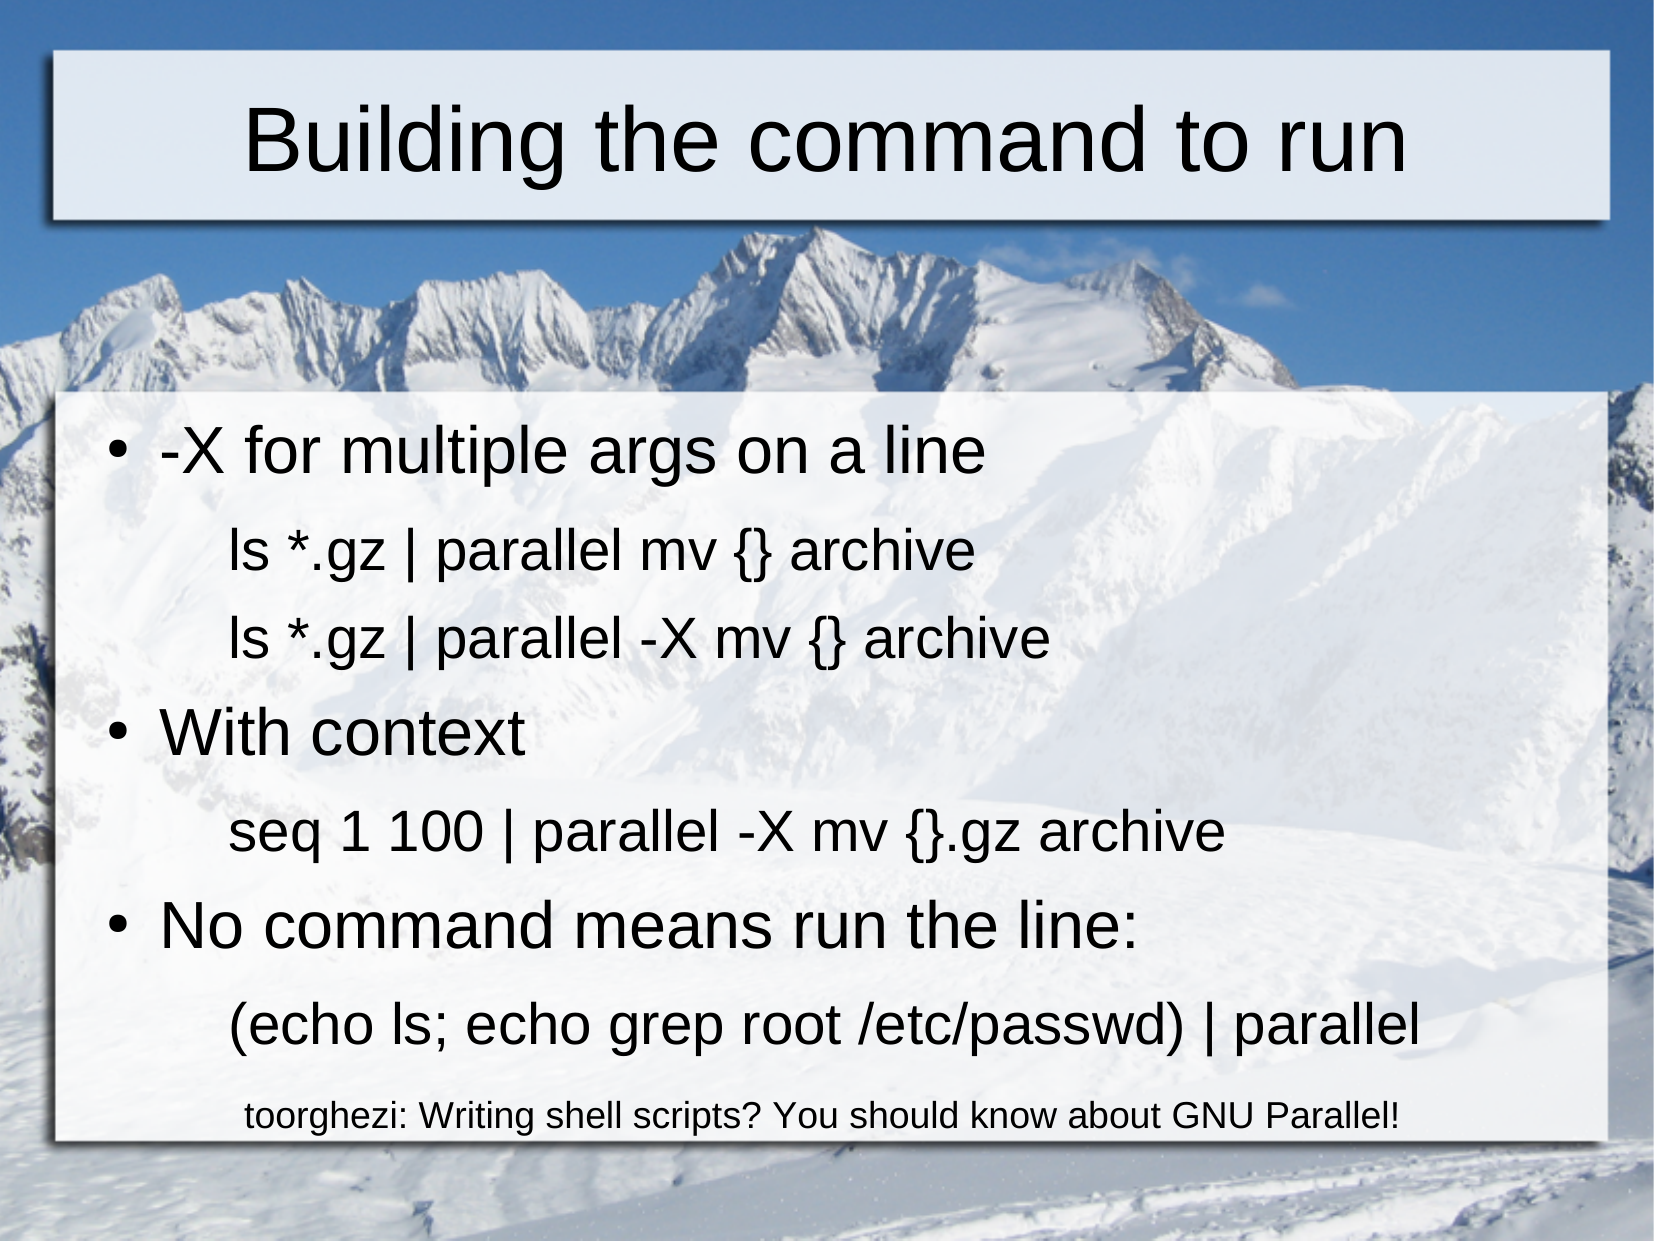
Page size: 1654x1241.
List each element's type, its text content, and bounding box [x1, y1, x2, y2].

title Building the command to run [59, 68, 1595, 212]
list -X for multiple args on a line ls *.gz | parallel mv {} archive ls *.gz | parallel -X mv {} archive With context seq 1 100 | parallel -X mv {}.gz archive No command means run the line: (echo ls; echo grep root /etc/passwd) | parallel [88, 413, 1571, 1218]
text_box toorghezi: Writing shell scripts? You should know about GNU Parallel! [229, 1087, 1416, 1187]
picture [0, 0, 1654, 1241]
